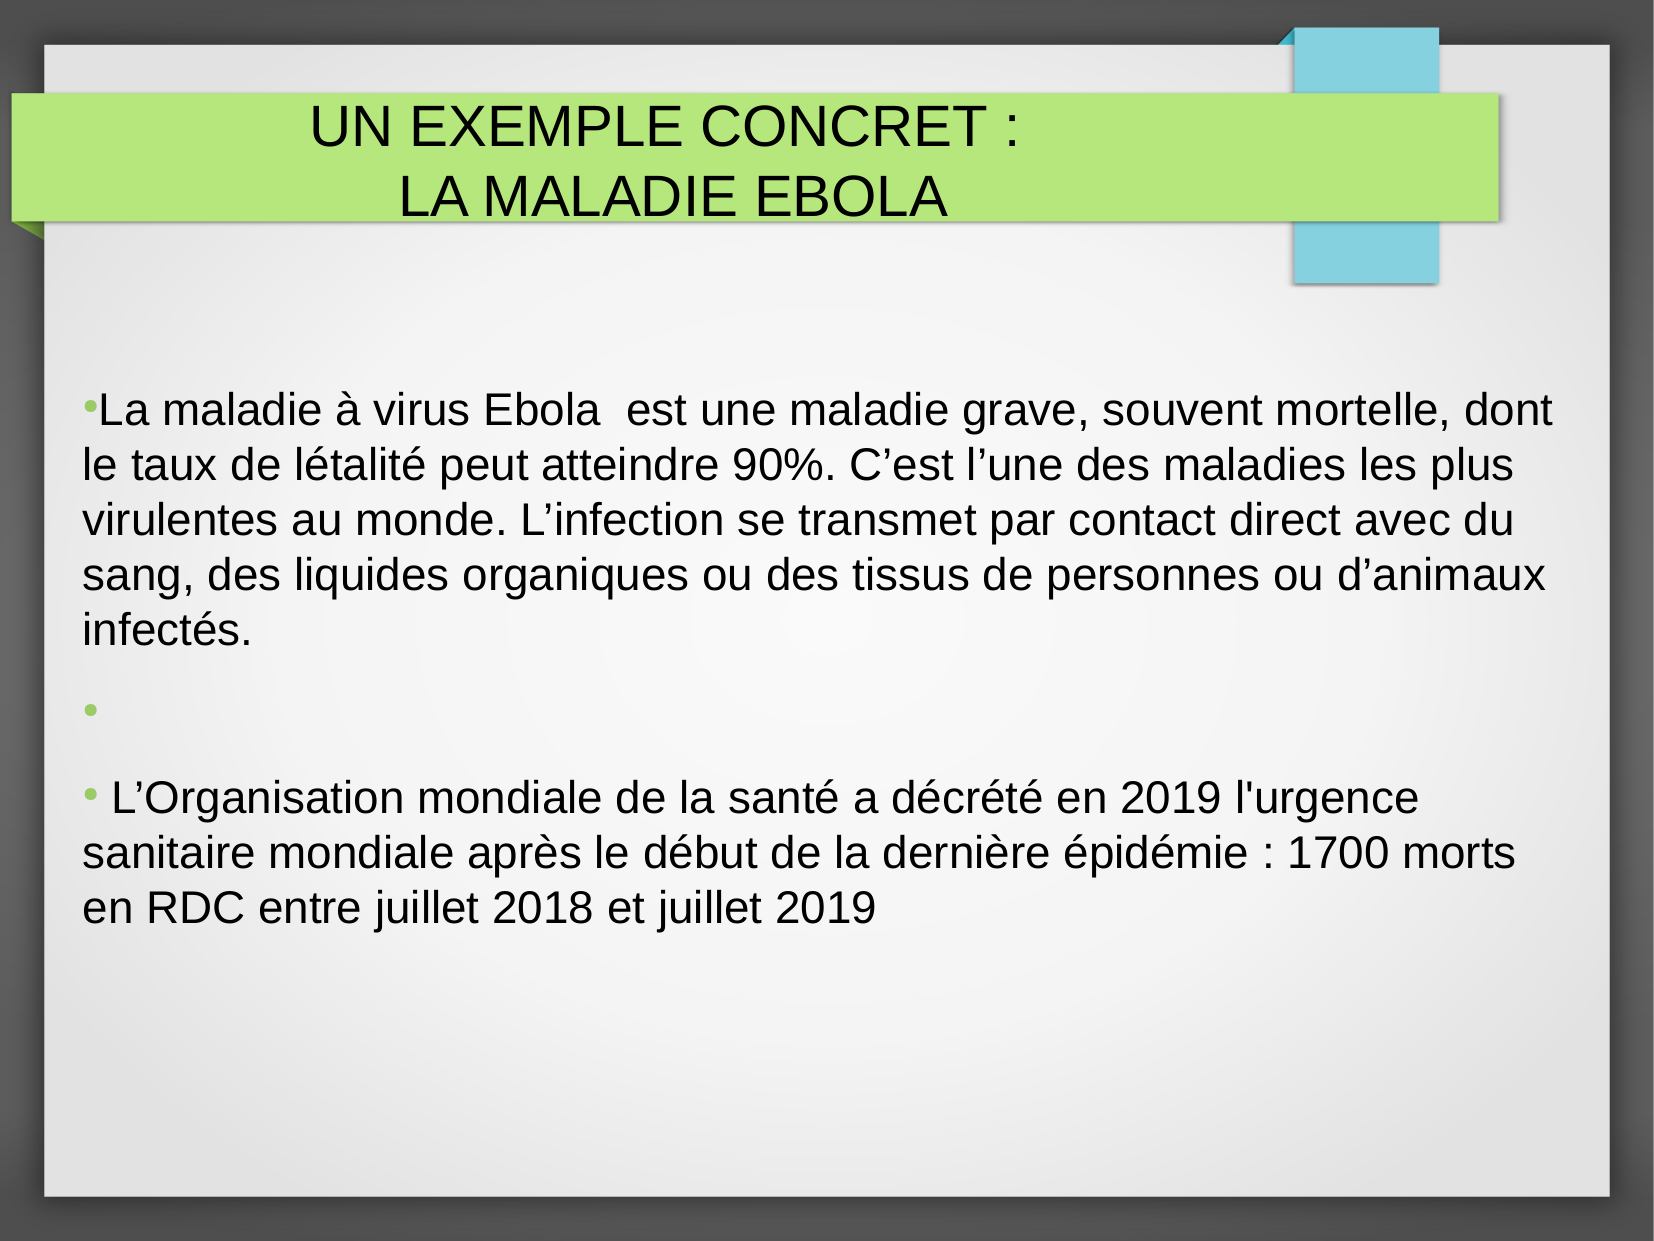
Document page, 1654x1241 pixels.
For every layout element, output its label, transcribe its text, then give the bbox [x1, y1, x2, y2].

list La maladie à virus Ebola est une maladie grave, souvent mortelle, dont le taux de létalité peut atteindre 90%. C’est l’une des maladies les plus virulentes au monde. L’infection se transmet par contact direct avec du sang, des liquides organiques ou des tissus de personnes ou d’animaux infectés. L’Organisation mondiale de la santé a décrété en 2019 l'urgence sanitaire mondiale après le début de la dernière épidémie : 1700 morts en RDC entre juillet 2018 et juillet 2019 [82, 295, 1571, 1015]
title UN EXEMPLE CONCRET : LA MALADIE EBOLA [82, 88, 1264, 219]
